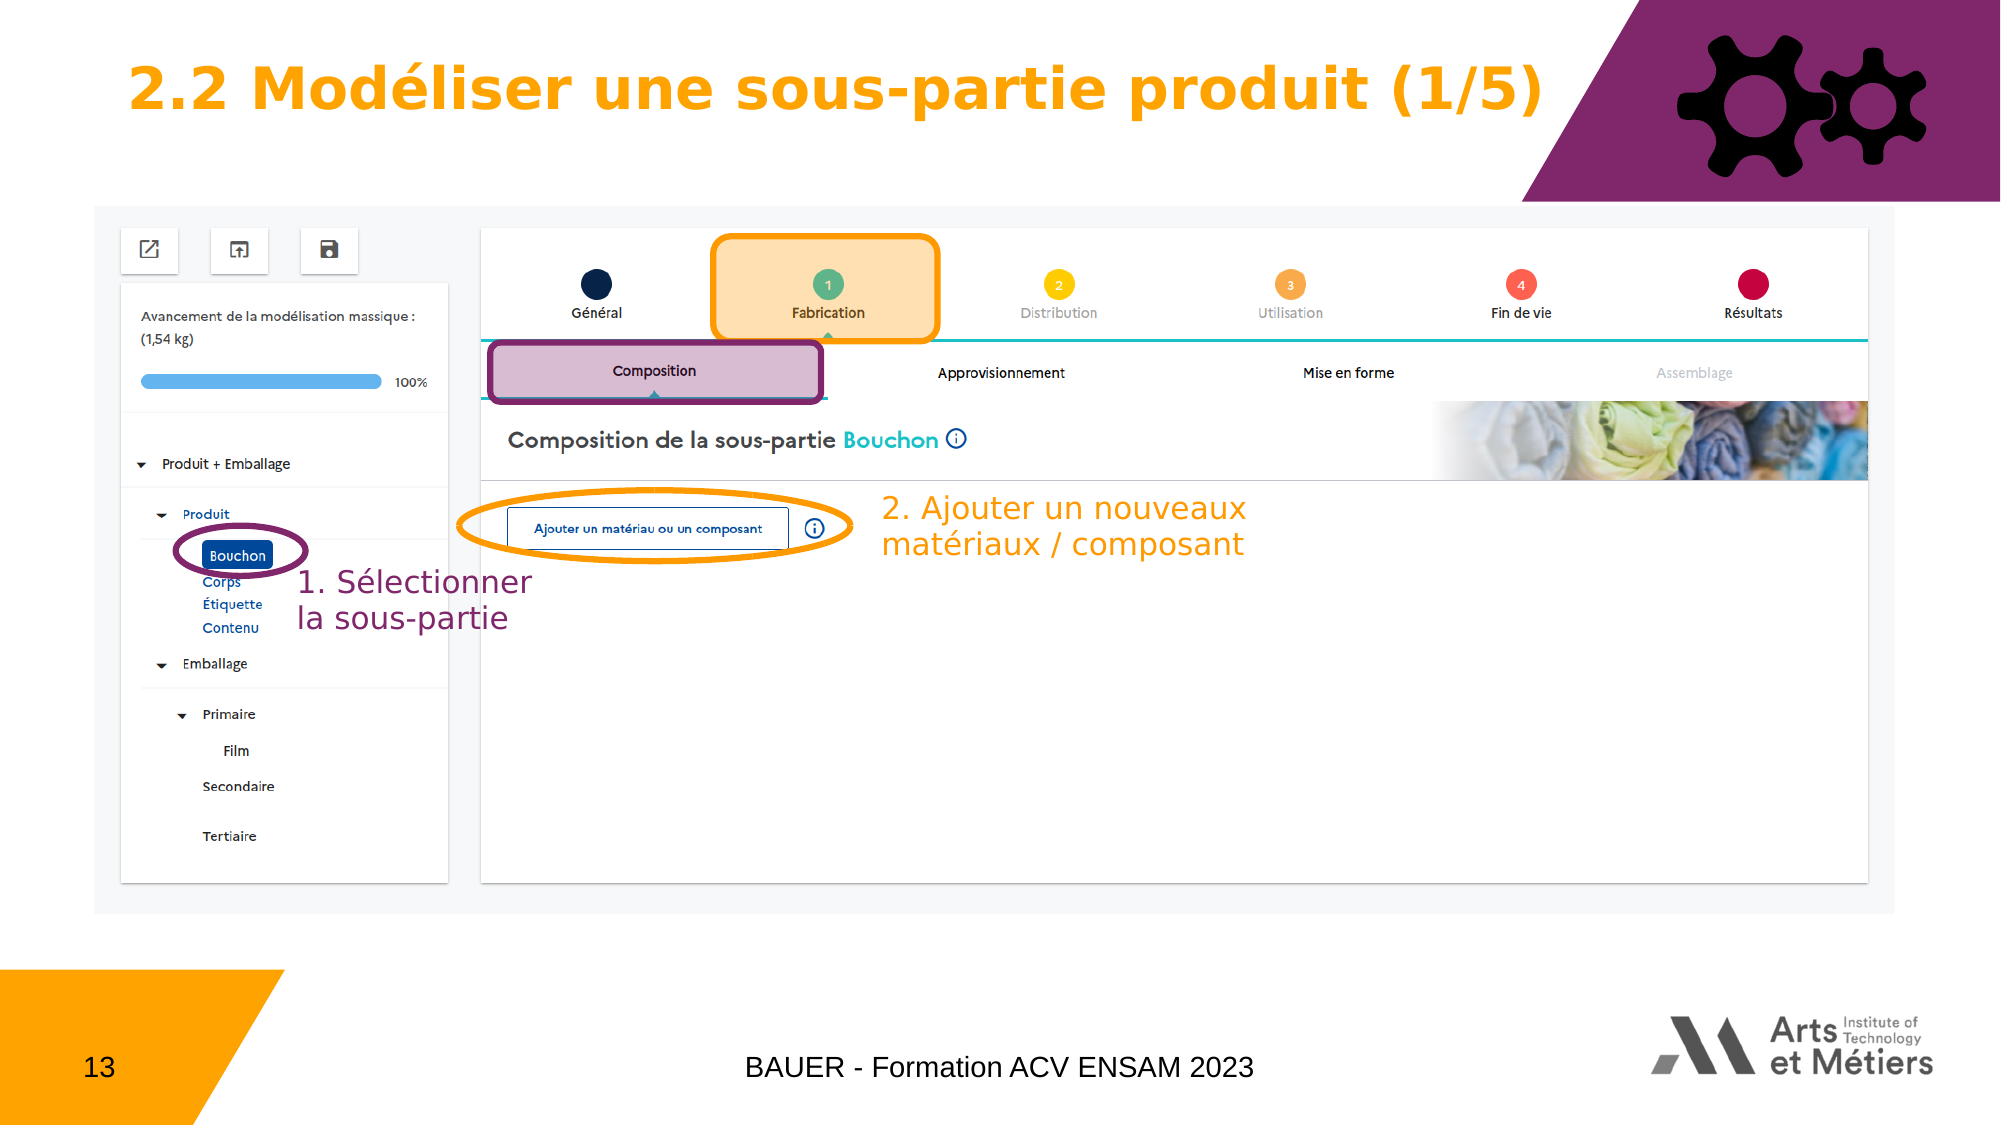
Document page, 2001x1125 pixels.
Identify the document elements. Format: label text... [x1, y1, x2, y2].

picture [1631, 997, 1952, 1093]
text_box 2. Ajouter un nouveaux matériaux / composant [866, 482, 1303, 571]
text_box 1. Sélectionner la sous-partie [281, 556, 556, 656]
picture [94, 206, 1895, 945]
text_box [490, 236, 938, 402]
title 2.2 Modéliser une sous-partie produit (1/5) [112, 51, 1607, 166]
picture [1677, 35, 1927, 178]
